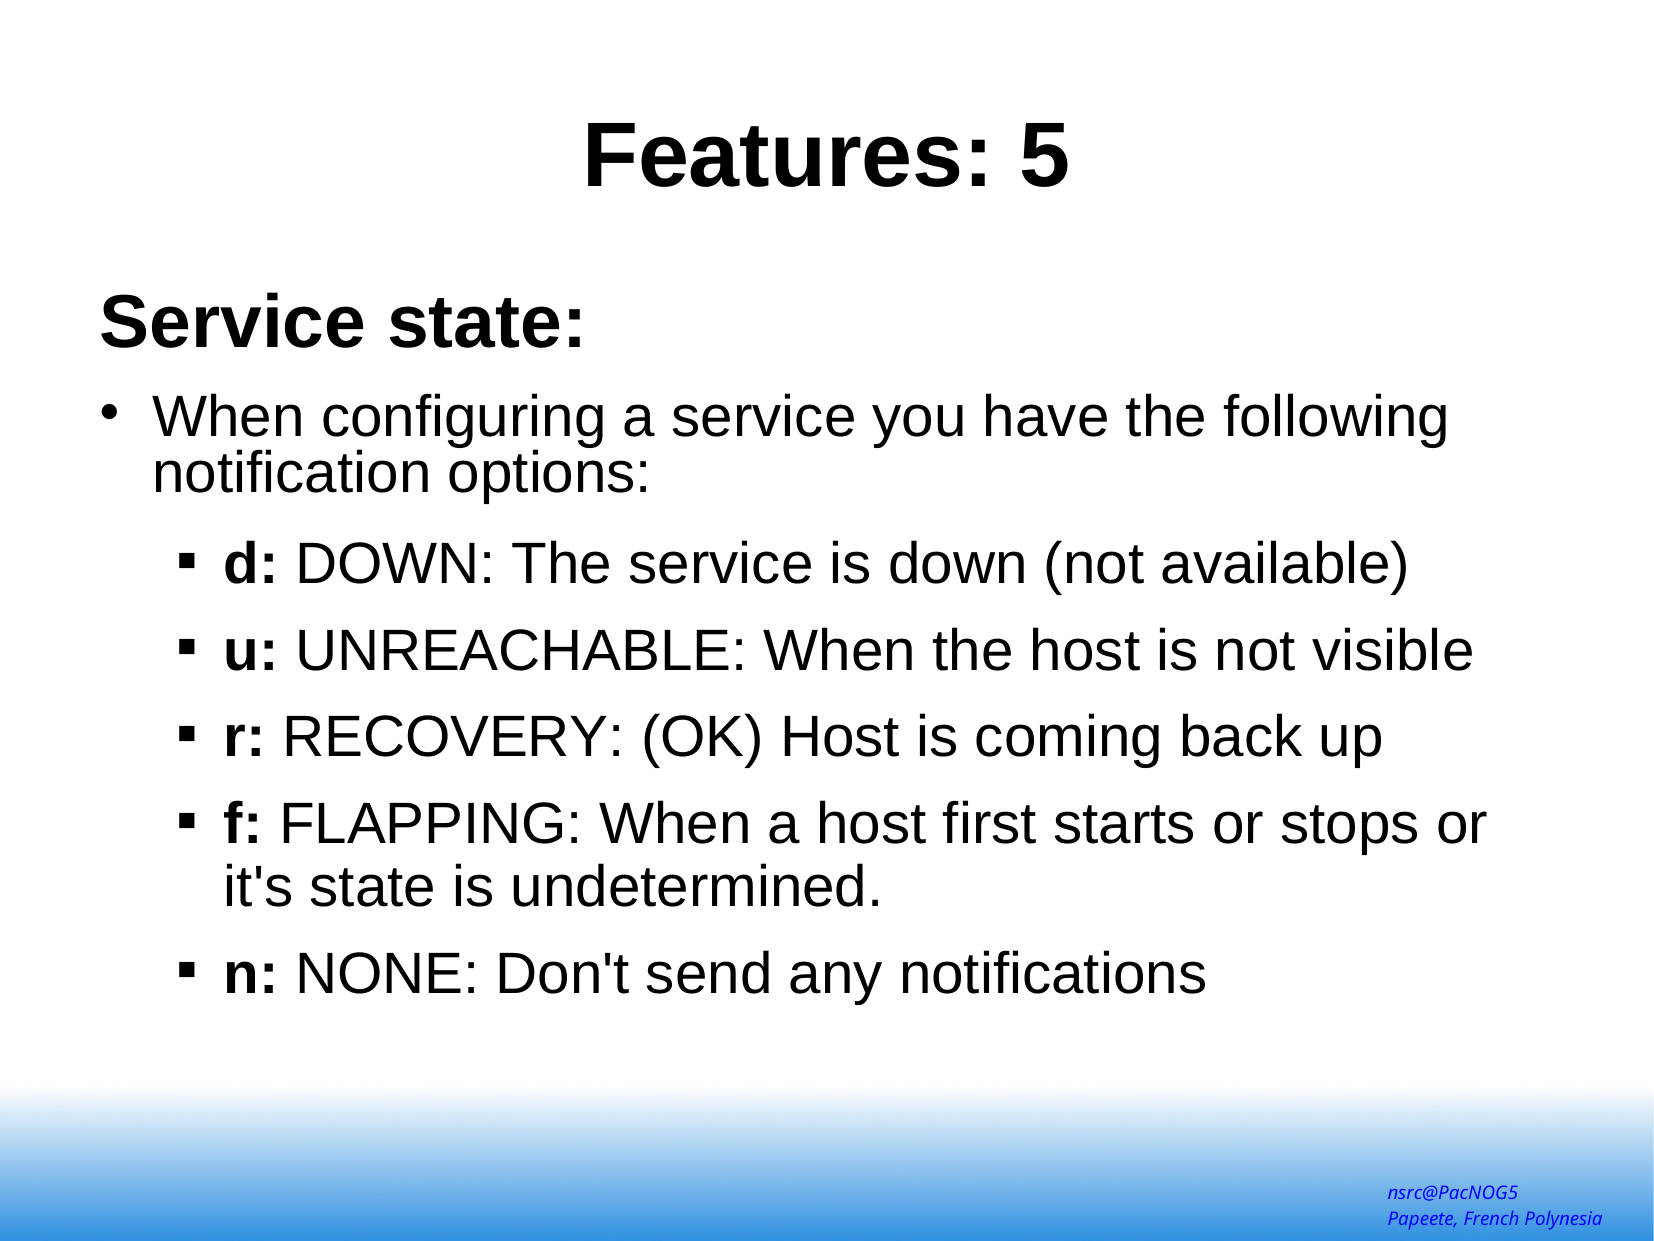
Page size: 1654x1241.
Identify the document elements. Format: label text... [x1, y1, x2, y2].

list Service state: When configuring a service you have the following notification options: d: DOWN: The service is down (not available) u: UNREACHABLE: When the host is not visible r: RECOVERY: (OK) Host is coming back up f: FLAPPING: When a host first starts or stops or it's state is undetermined. n: NONE: Don't send any notifications [82, 290, 1571, 1210]
title Features: 5 [82, 49, 1571, 257]
picture [0, 1083, 1654, 1241]
